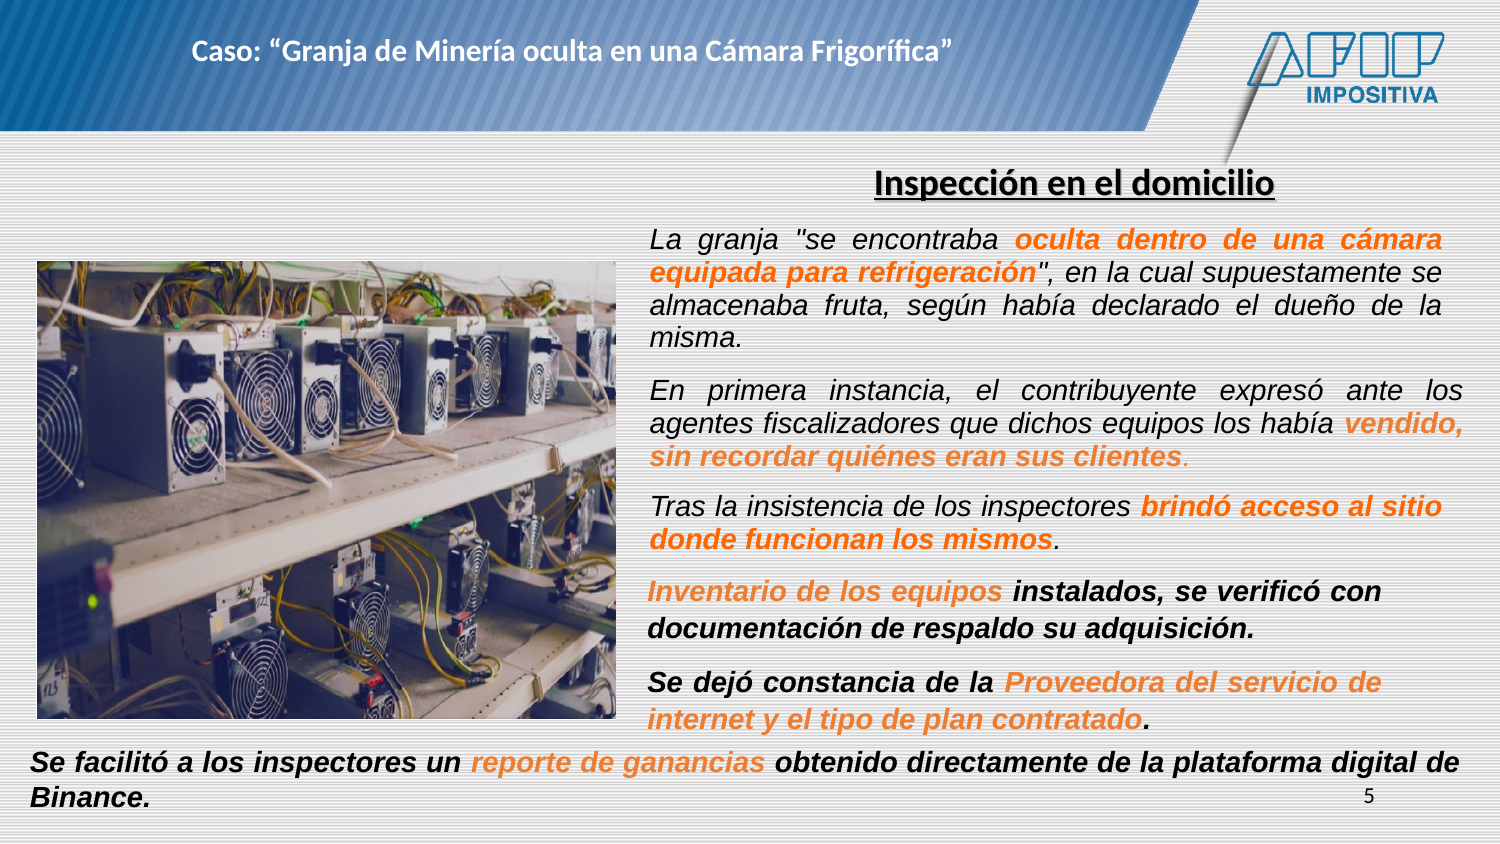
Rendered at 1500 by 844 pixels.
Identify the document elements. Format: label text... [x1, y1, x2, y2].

list La granja "se encontraba oculta dentro de una cámara equipada para refrigeración", en la cual supuestamente se almacenaba fruta, según había declarado el dueño de la misma. [649, 223, 1466, 374]
text_box Inventario de los equipos instalados, se verificó con documentación de respaldo su adquisición. Se dejó constancia de la Proveedora del servicio de internet y el tipo de plan contratado. [647, 569, 1464, 738]
text_box Se facilitó a los inspectores un reporte de ganancias obtenido directamente de la plataforma digital de Binance. [29, 743, 1464, 815]
text_box Caso: “Granja de Minería oculta en una Cámara Frigorífica” [177, 30, 1087, 77]
list En primera instancia, el contribuyente expresó ante los agentes fiscalizadores que dichos equipos los había vendido, sin recordar quiénes eran sus clientes. [649, 374, 1466, 481]
list Inspección en el domicilio [649, 167, 1500, 213]
list Tras la insistencia de los inspectores brindó acceso al sitio donde funcionan los mismos. [649, 490, 1466, 617]
picture [36, 260, 616, 720]
